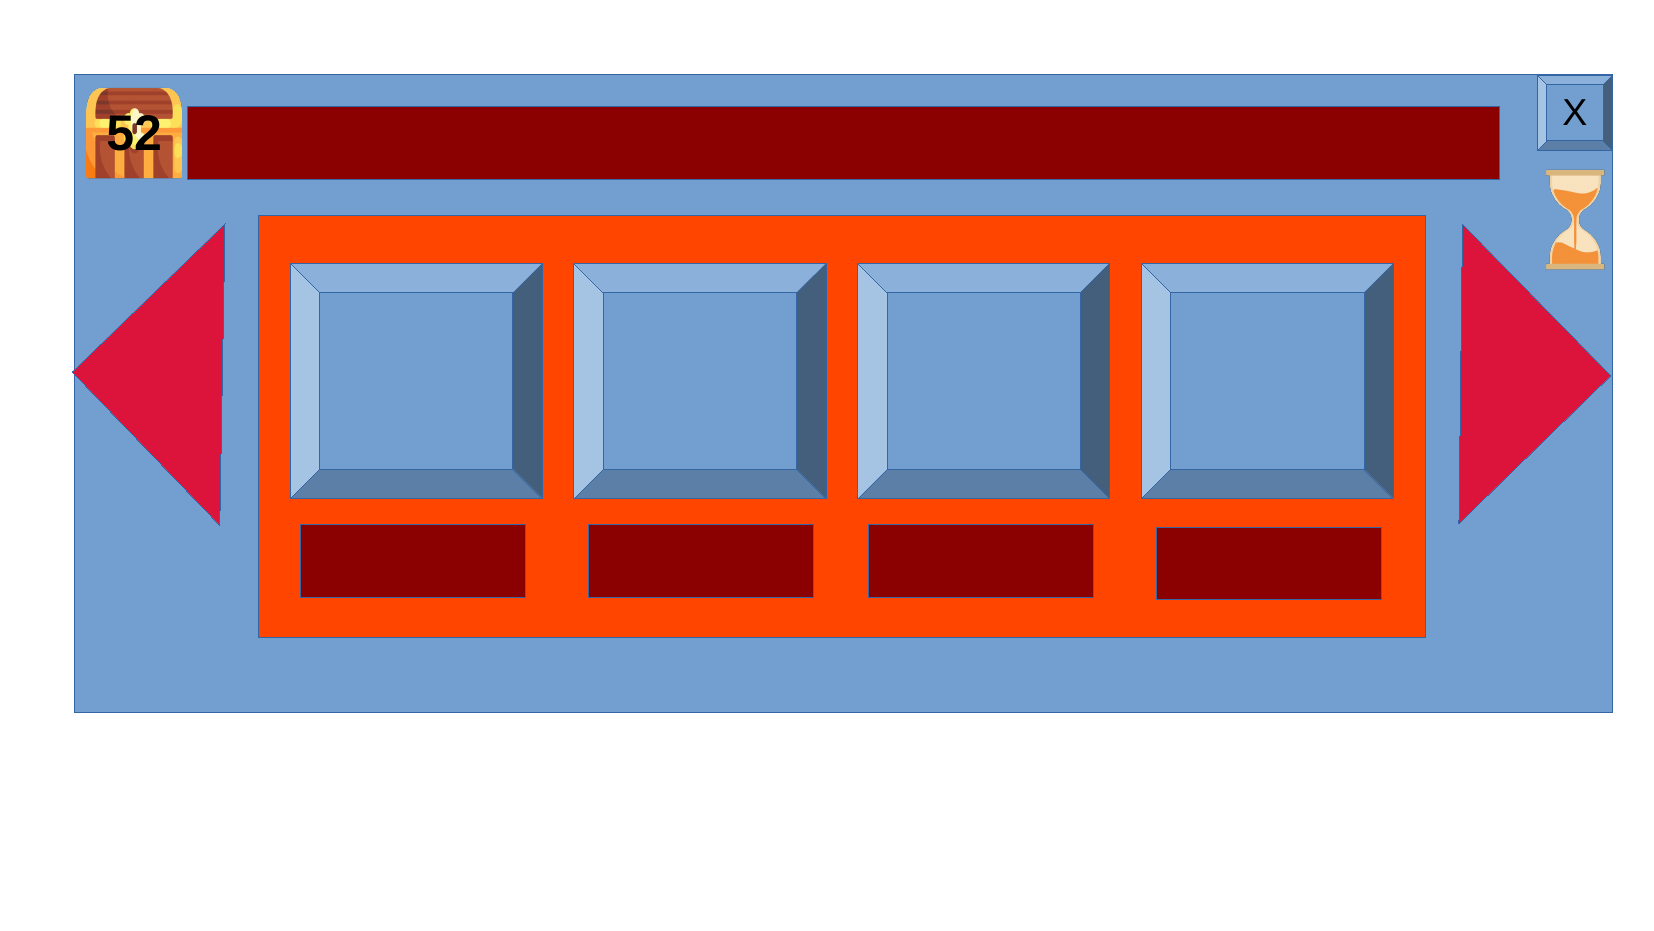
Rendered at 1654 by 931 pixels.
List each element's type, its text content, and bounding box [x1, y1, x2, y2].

text_box [72, 74, 1613, 713]
picture [1505, 144, 1650, 290]
text_box X [1547, 85, 1603, 140]
picture [86, 74, 182, 192]
